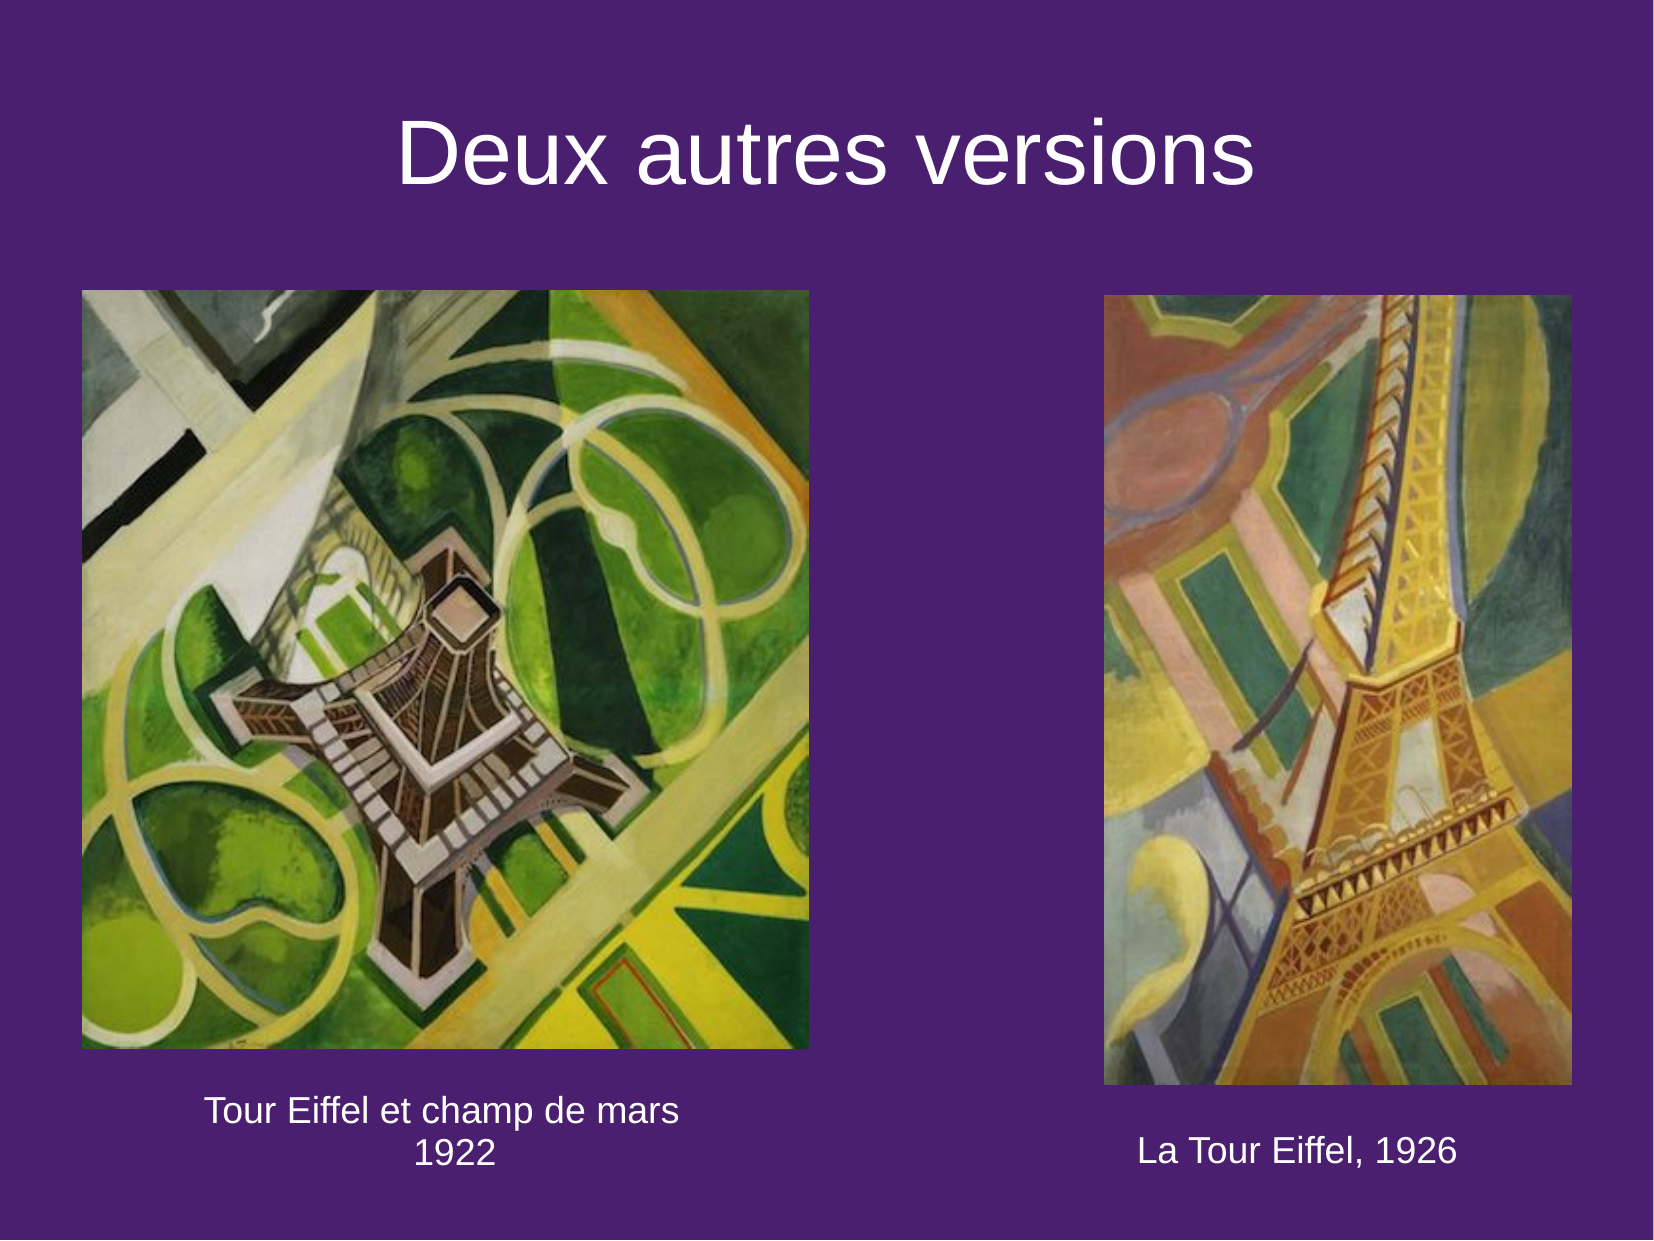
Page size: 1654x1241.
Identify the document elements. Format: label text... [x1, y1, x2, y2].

picture [1104, 295, 1572, 1085]
title Deux autres versions [82, 49, 1571, 257]
text_box Tour Eiffel et champ de mars 1922 [188, 1082, 721, 1182]
text_box La Tour Eiffel, 1926 [1122, 1122, 1548, 1179]
picture [82, 290, 809, 1049]
